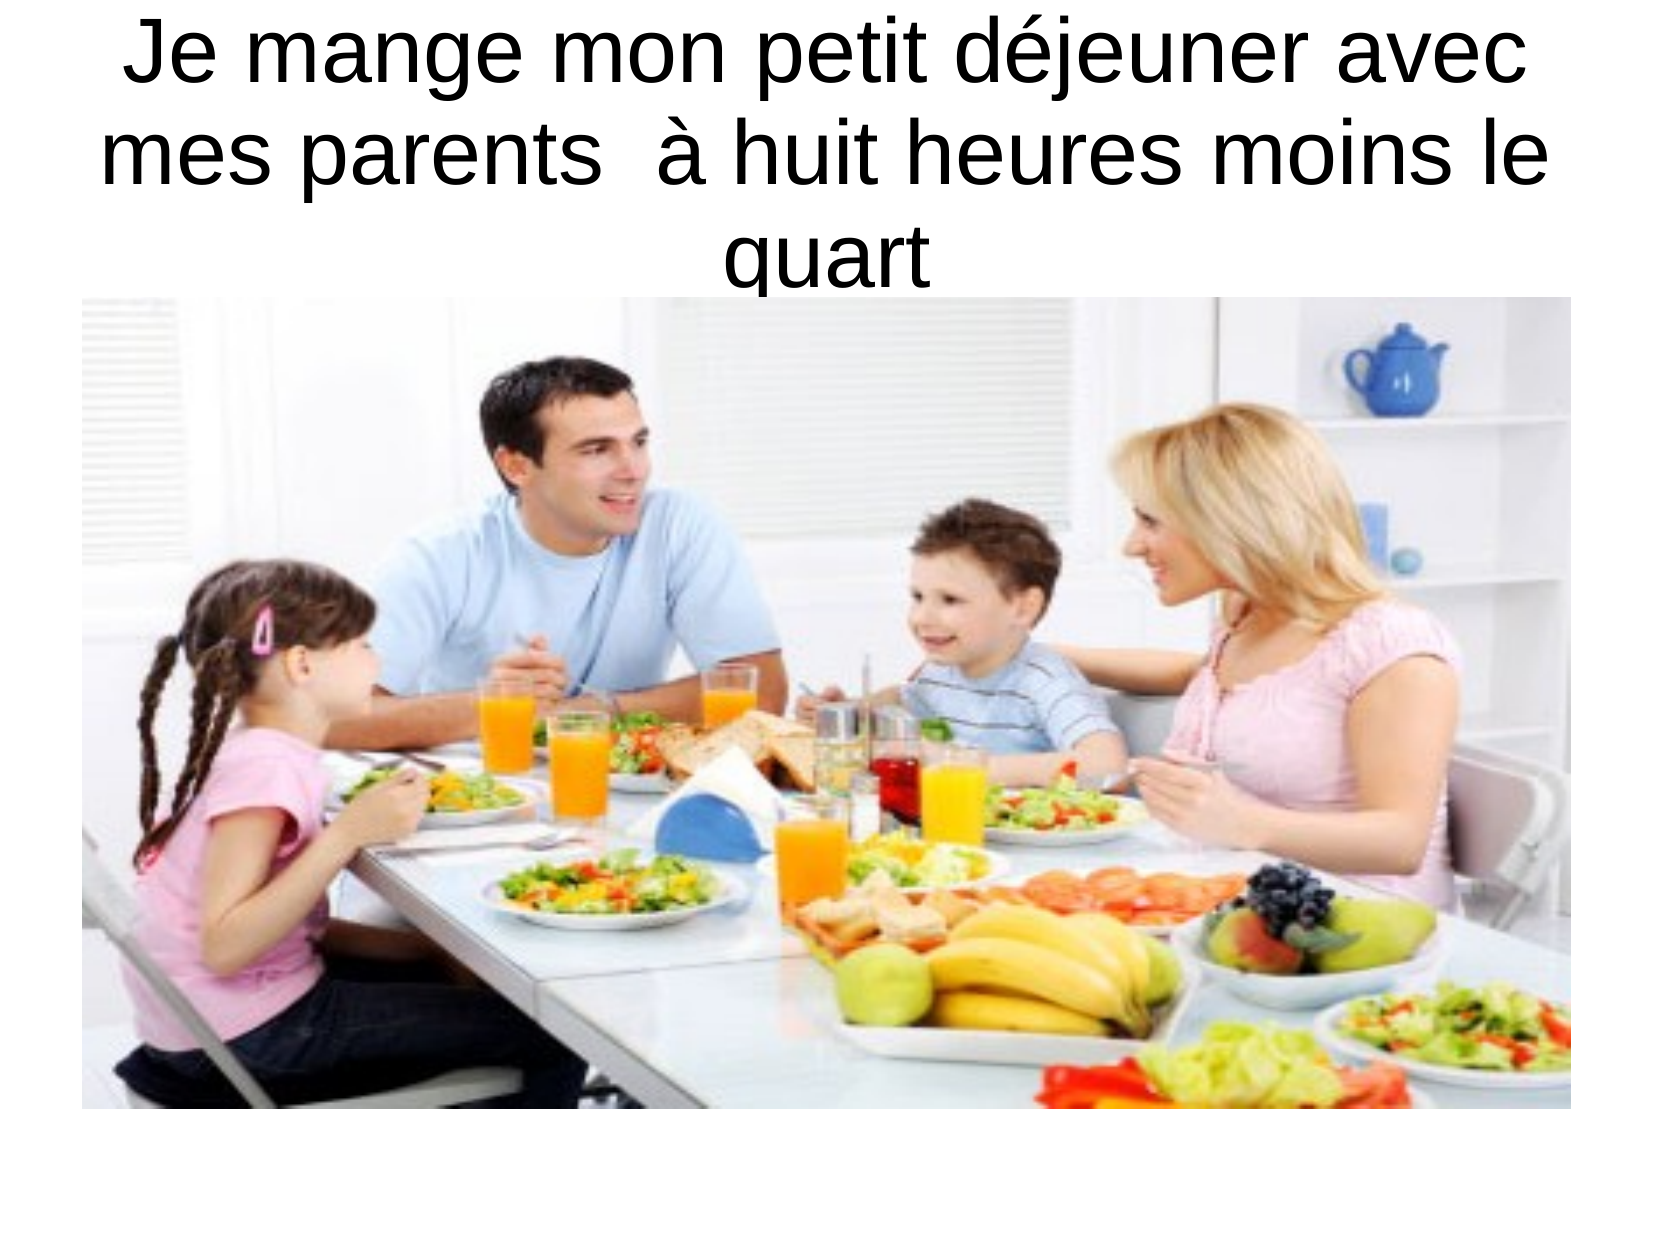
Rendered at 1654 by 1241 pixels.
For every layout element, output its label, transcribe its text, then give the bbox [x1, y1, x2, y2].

picture [82, 297, 1571, 1109]
title Je mange mon petit déjeuner avec mes parents à huit heures moins le quart [82, 0, 1571, 297]
